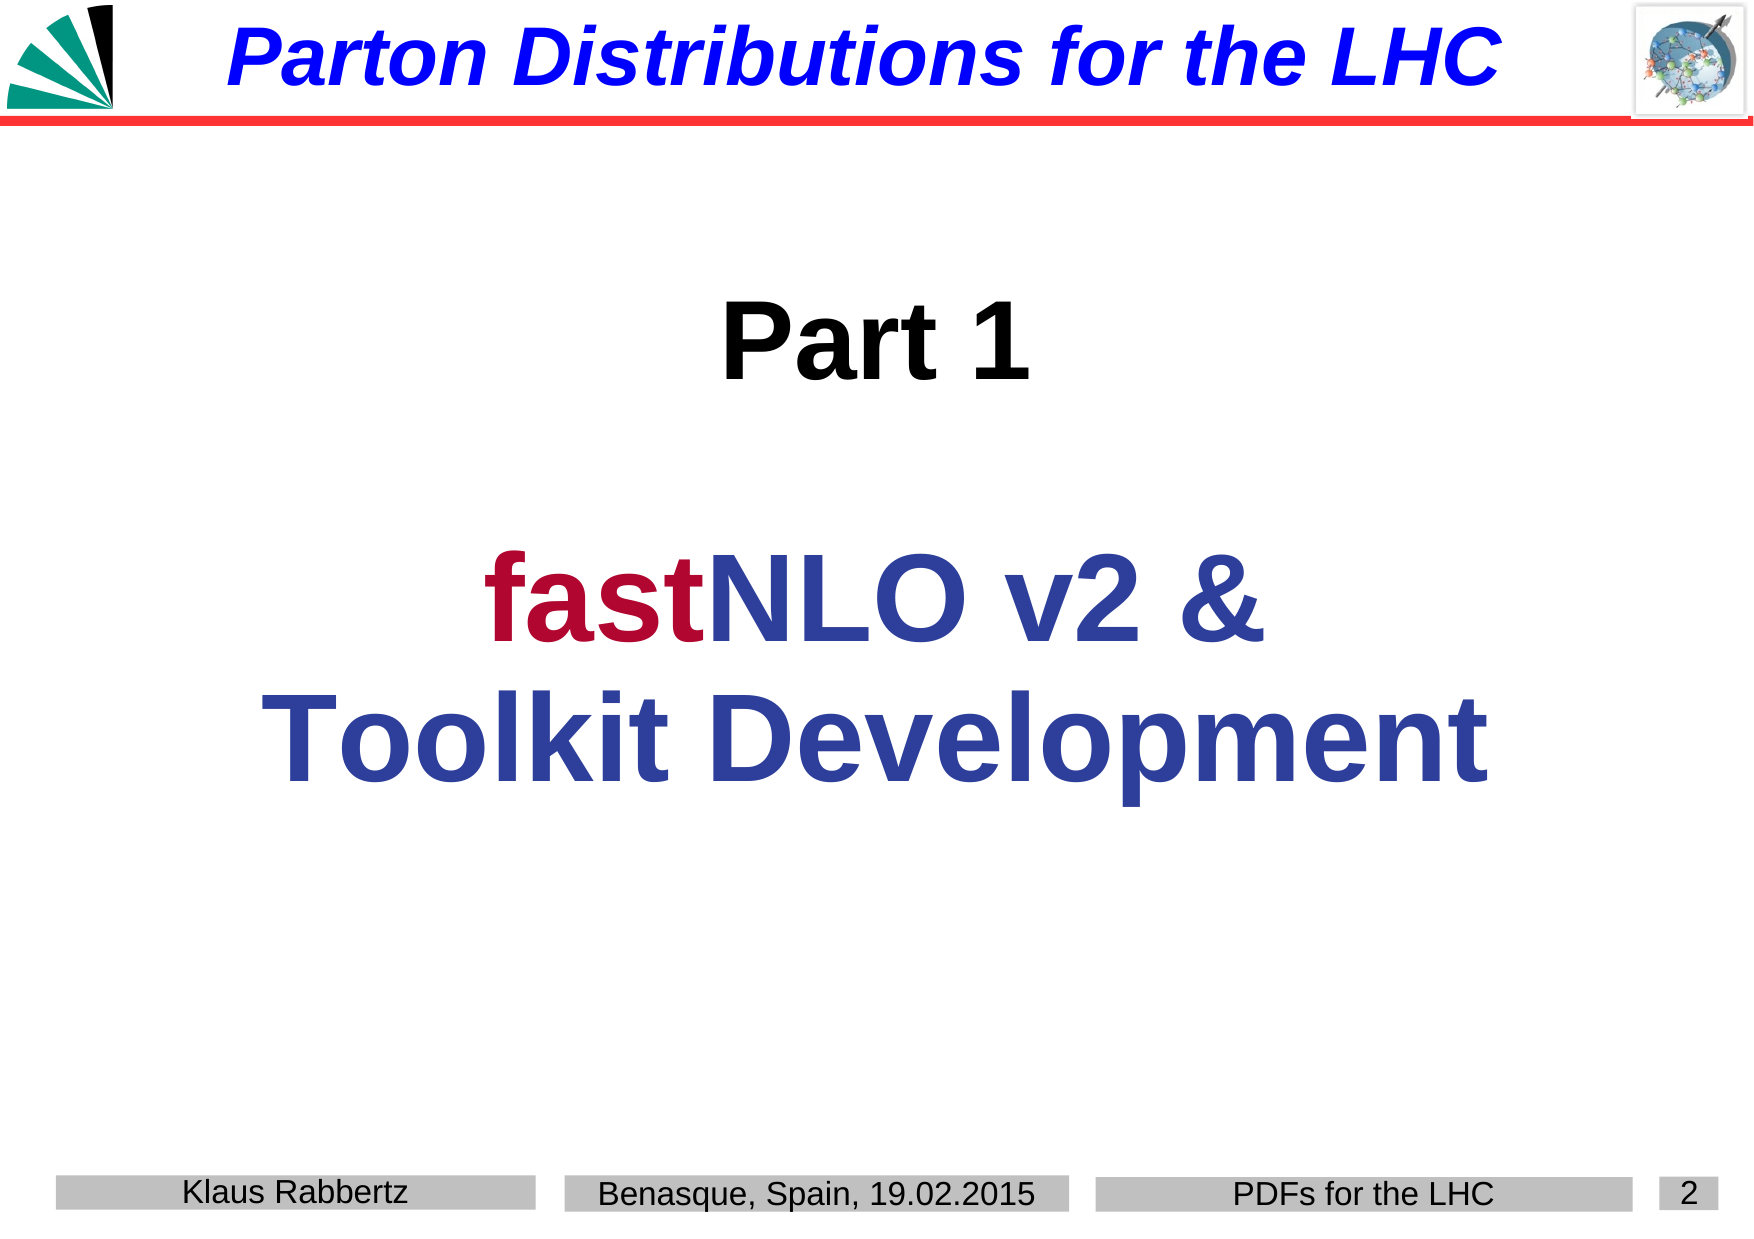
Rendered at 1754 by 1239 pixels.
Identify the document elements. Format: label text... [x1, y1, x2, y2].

picture [1631, 2, 1748, 119]
picture [7, 5, 113, 110]
title Parton Distributions for the LHC [123, 0, 1606, 114]
text_box Part 1 fastNLO v2 & Toolkit Development [249, 271, 1493, 816]
